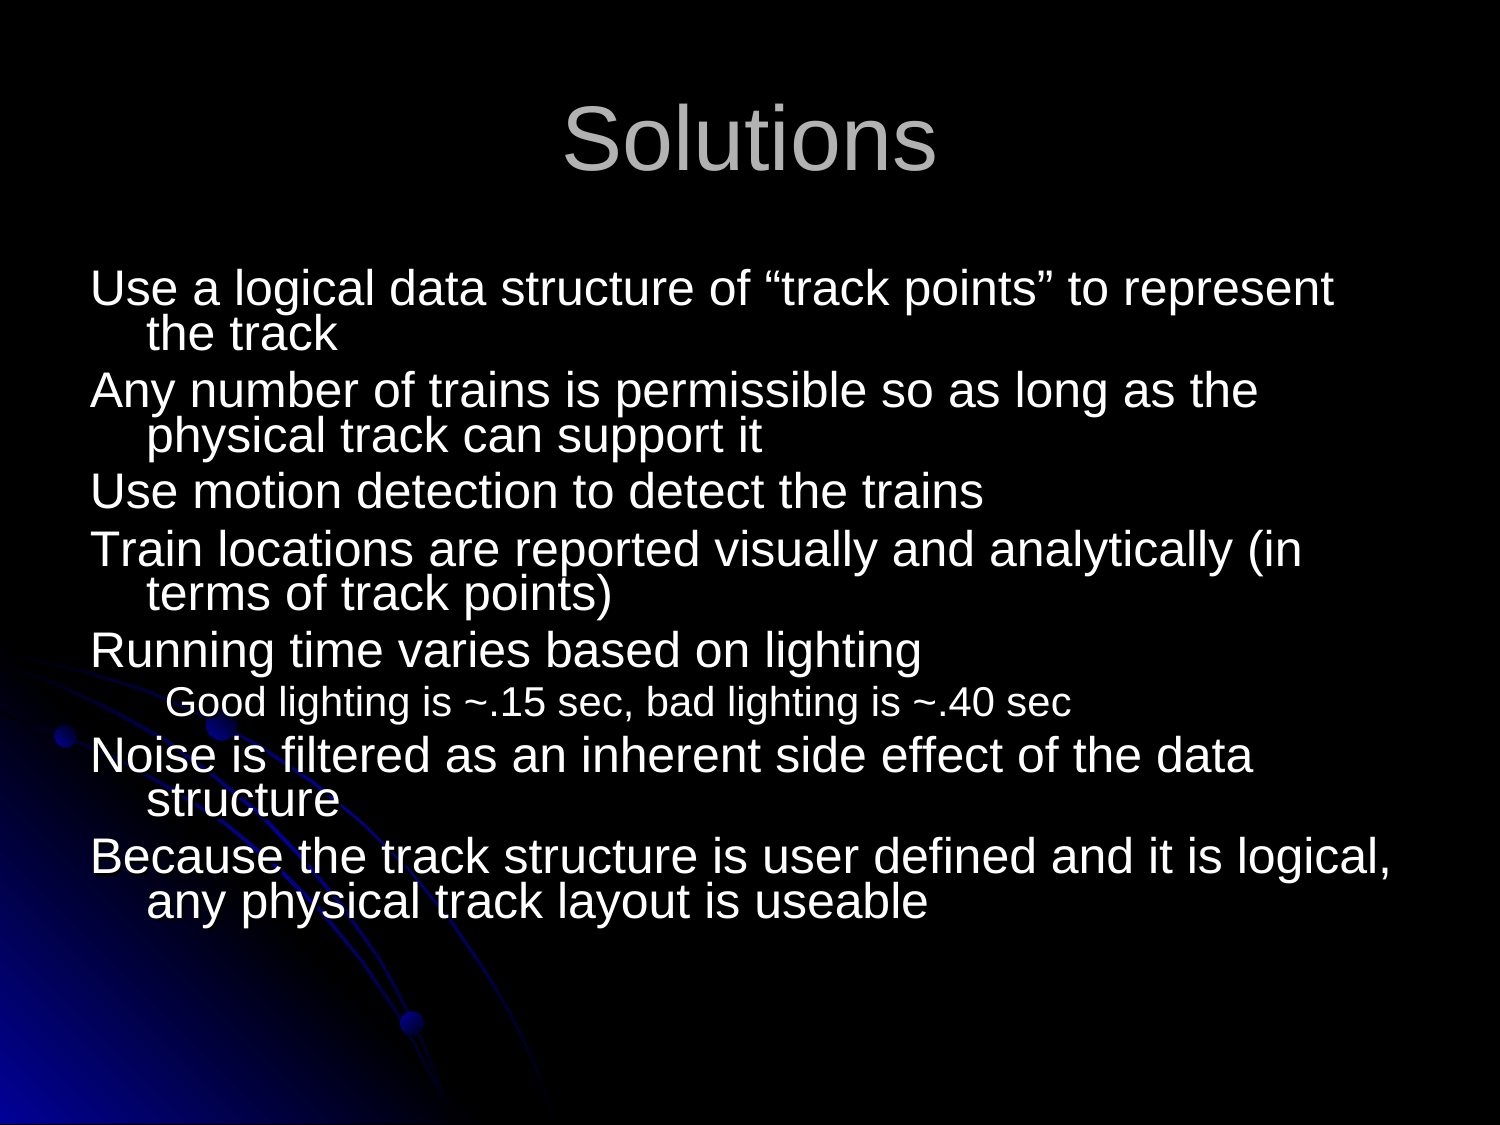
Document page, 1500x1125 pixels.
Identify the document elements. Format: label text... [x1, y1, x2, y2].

title Solutions [75, 45, 1426, 233]
list Use a logical data structure of “track points” to represent the track Any number of trains is permissible so as long as the physical track can support it Use motion detection to detect the trains Train locations are reported visually and analytically (in terms of track points) Running time varies based on lighting Good lighting is ~.15 sec, bad lighting is ~.40 sec Noise is filtered as an inherent side effect of the data structure Because the track structure is user defined and it is logical, any physical track layout is useable [75, 262, 1426, 1006]
